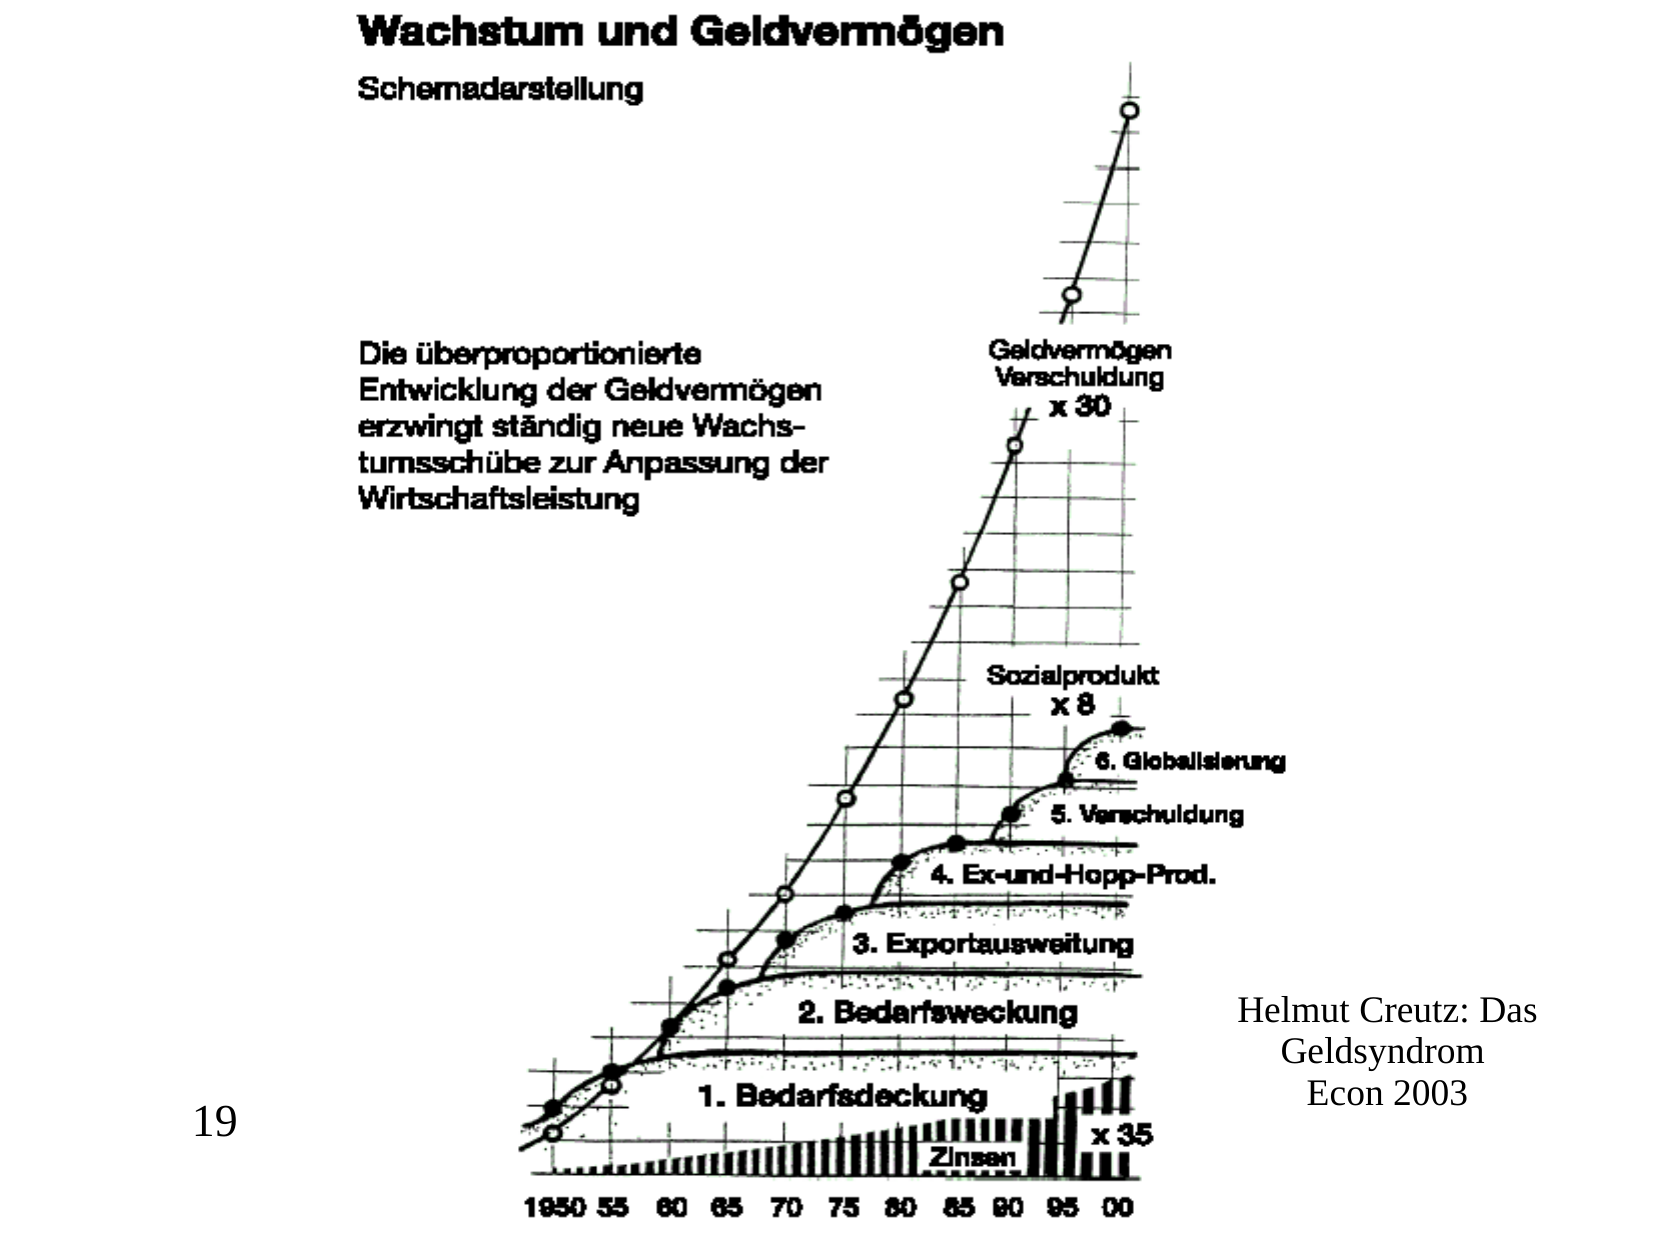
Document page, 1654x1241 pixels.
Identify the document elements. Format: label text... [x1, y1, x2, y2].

text_box Helmut Creutz: Das Geldsyndrom Econ 2003 [1222, 981, 1577, 1123]
picture [345, 0, 1308, 1241]
text_box <Foliennummer> [177, 1088, 528, 1154]
